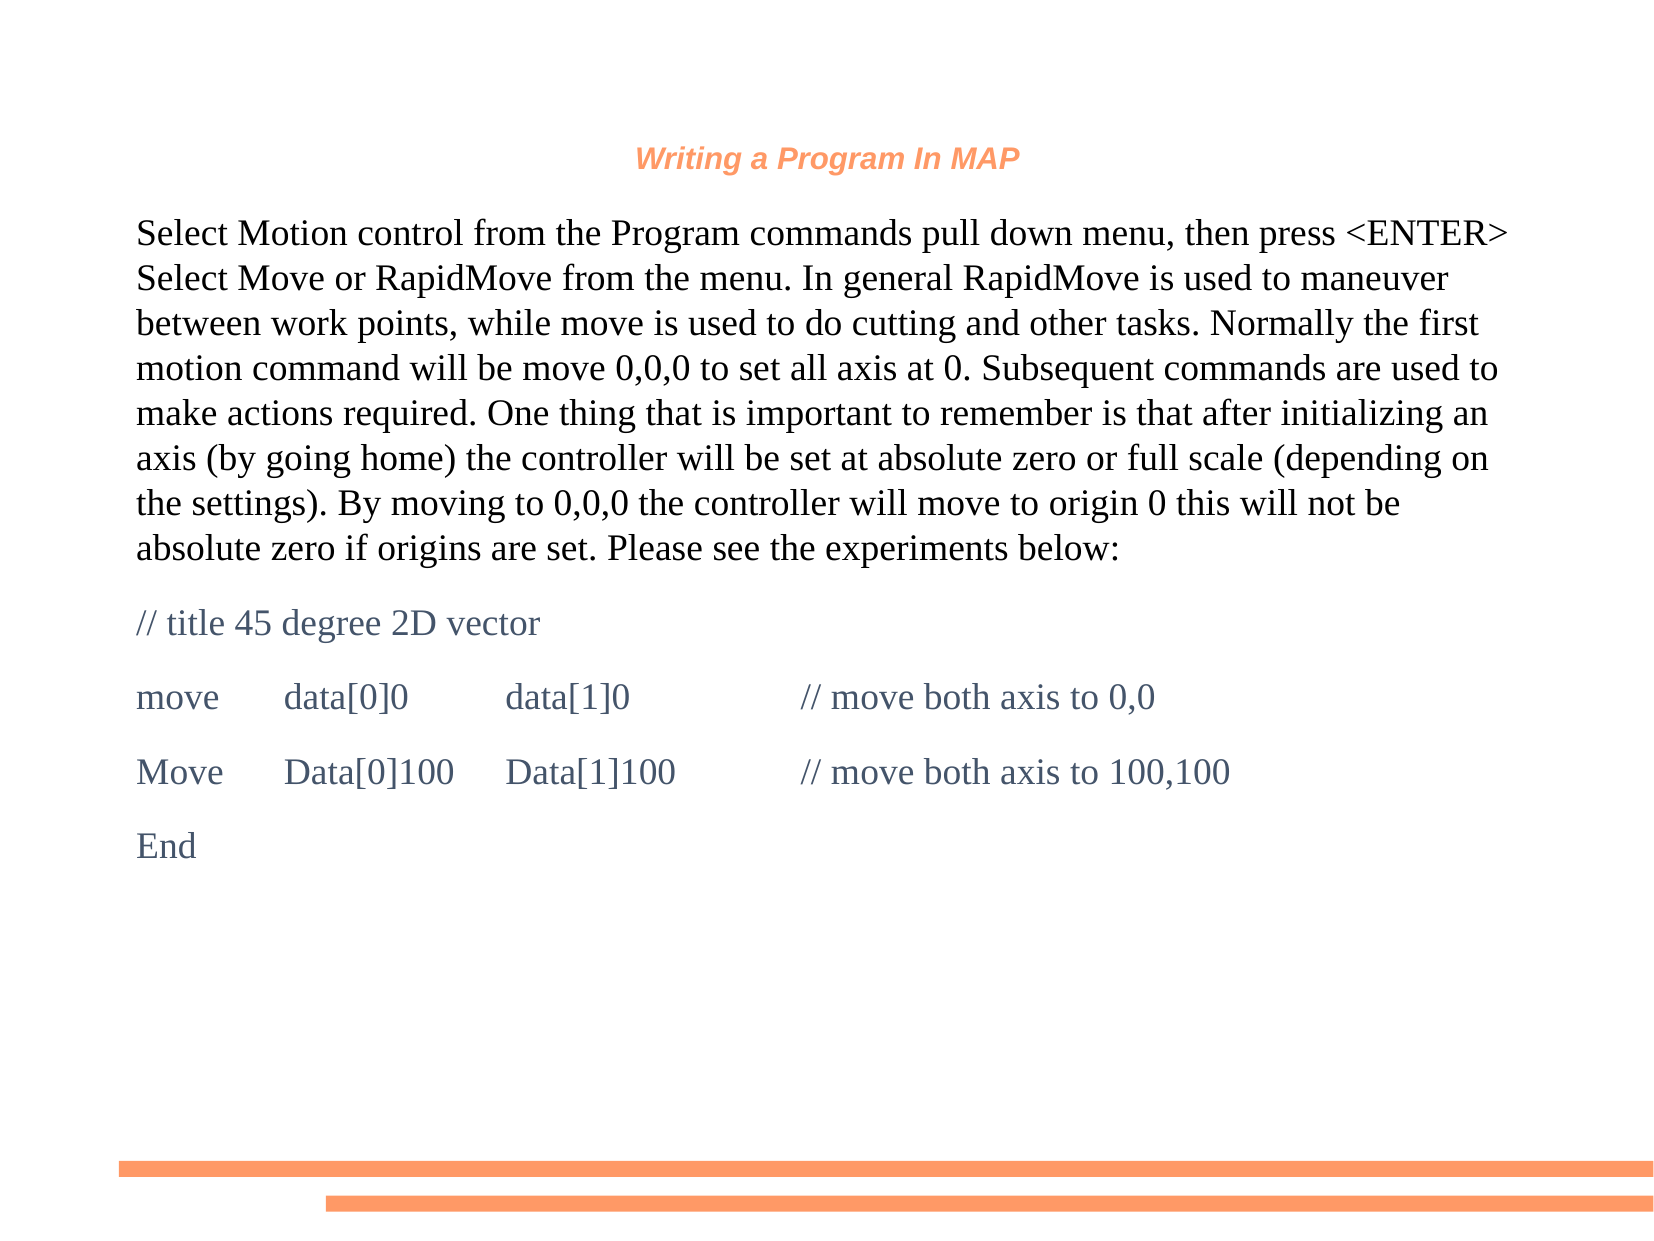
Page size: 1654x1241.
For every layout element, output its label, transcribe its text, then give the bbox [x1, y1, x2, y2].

title Writing a Program In MAP [121, 130, 1534, 200]
list Select Motion control from the Program commands pull down menu, then press <ENTER> Select Move or RapidMove from the menu. In general RapidMove is used to maneuver between work points, while move is used to do cutting and other tasks. Normally the first motion command will be move 0,0,0 to set all axis at 0. Subsequent commands are used to make actions required. One thing that is important to remember is that after initializing an axis (by going home) the controller will be set at absolute zero or full scale (depending on the settings). By moving to 0,0,0 the controller will move to origin 0 this will not be absolute zero if origins are set. Please see the experiments below: // title 45 degree 2D vector move data[0]0 data[1]0 // move both axis to 0,0 Move Data[0]100 Data[1]100 // move both axis to 100,100 End [121, 200, 1550, 1029]
